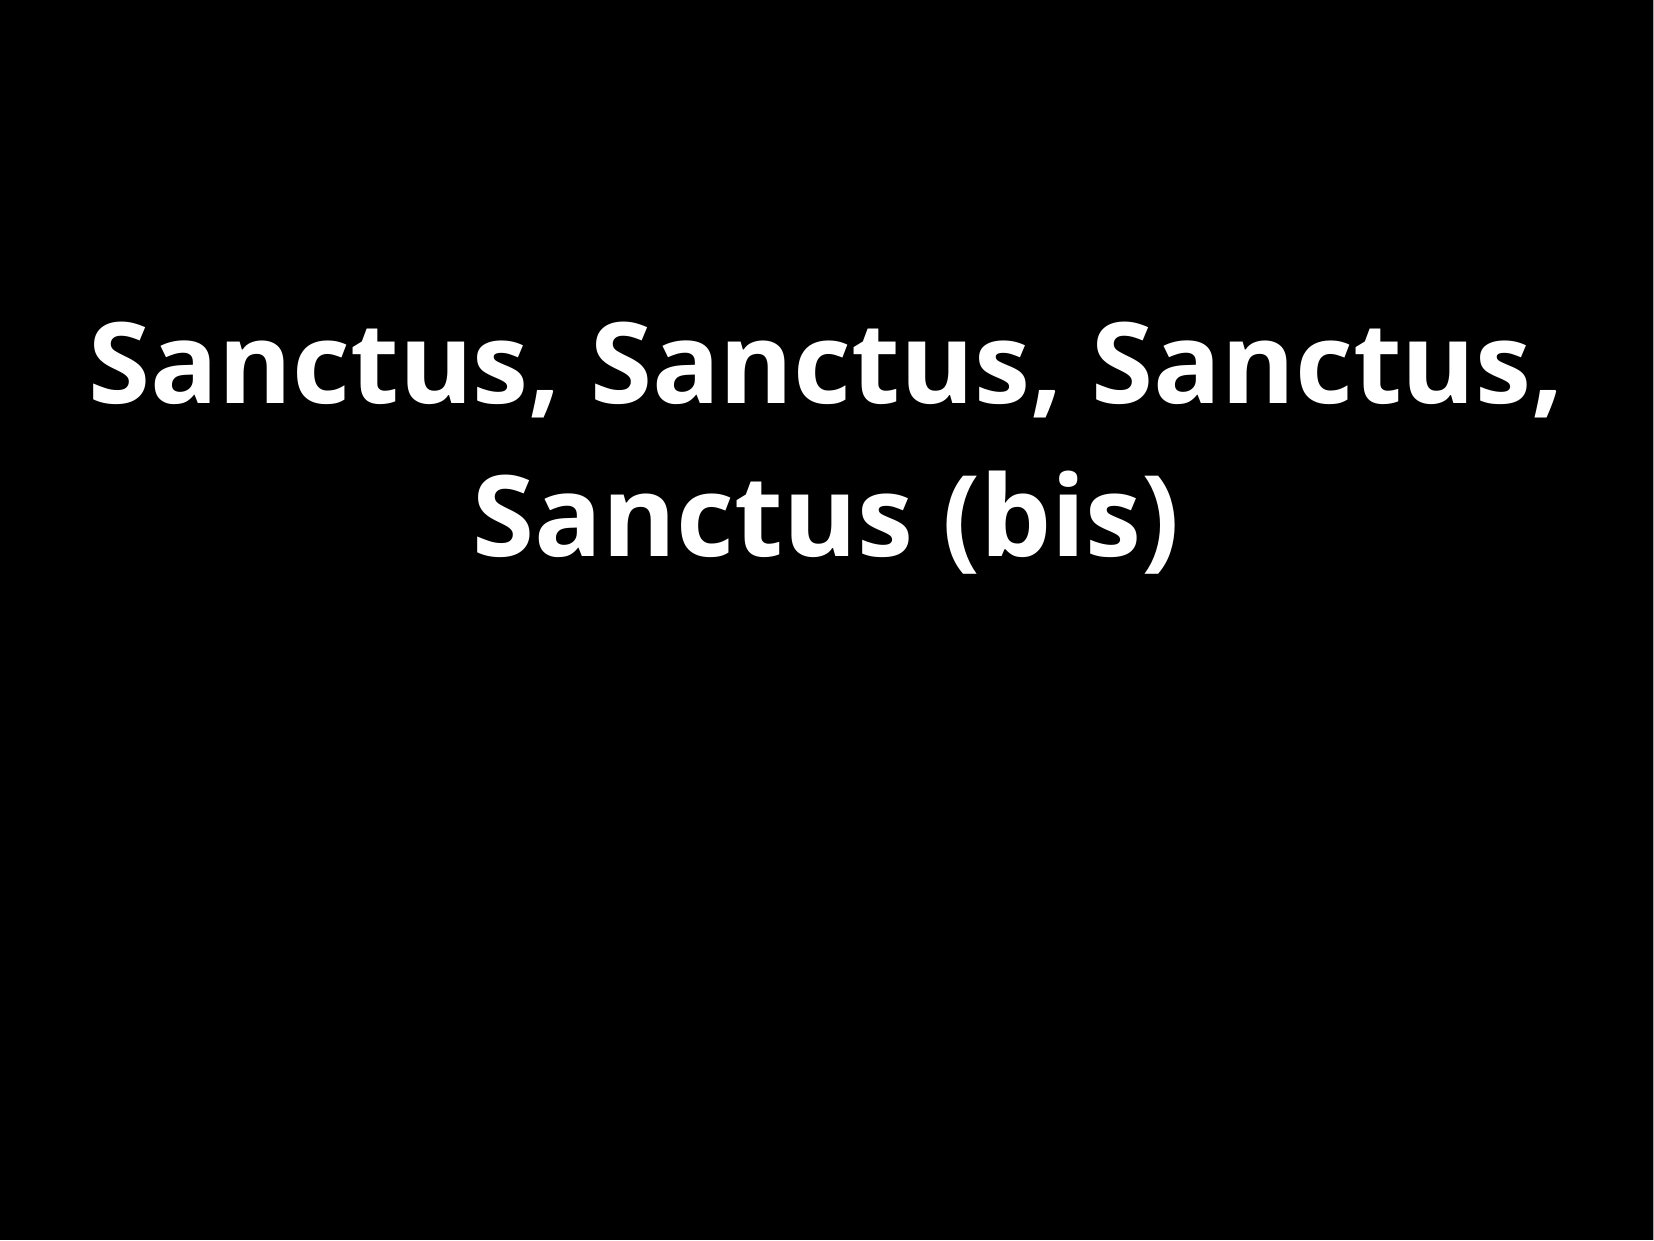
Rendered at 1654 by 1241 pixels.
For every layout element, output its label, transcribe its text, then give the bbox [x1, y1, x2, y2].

subtitle Sanctus, Sanctus, Sanctus, Sanctus (bis) [82, 70, 1571, 1109]
